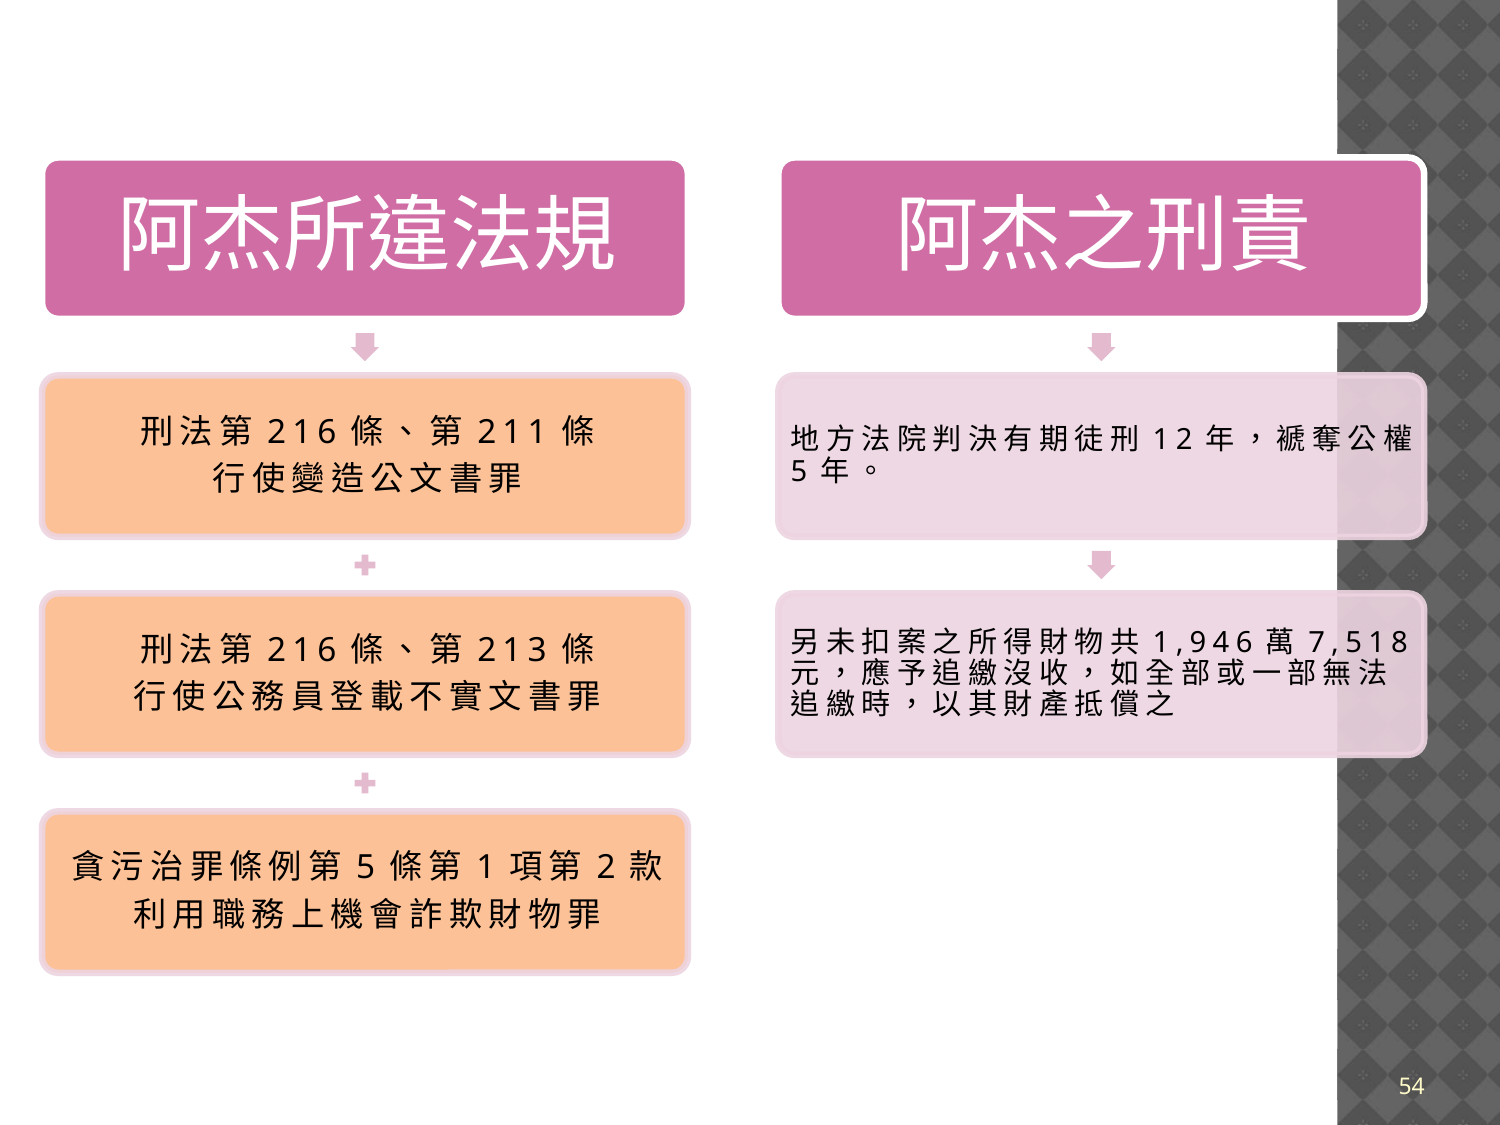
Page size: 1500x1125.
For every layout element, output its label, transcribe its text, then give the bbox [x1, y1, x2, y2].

text_box 阿杰之刑責 [1165, 205, 1178, 227]
text_box [1087, 333, 1116, 362]
text_box 地方法院判決有期徒刑12年，褫奪公權5年。 [778, 375, 1425, 537]
text_box [1087, 550, 1116, 580]
text_box 貪污治罪條例第5條第1項第2款 利用職務上機會詐欺財物罪 [42, 811, 688, 973]
text_box 阿杰之刑責 [778, 157, 1425, 319]
text_box 阿杰所違法規 [297, 221, 314, 234]
text_box 刑法第216條、第213條 行使公務員登載不實文書罪 [42, 593, 688, 755]
text_box [354, 554, 376, 576]
text_box 另未扣案之所得財物共1,946萬7,518元，應予追繳沒收，如全部或一部無法追繳時，以其財產抵償之 [778, 593, 1425, 755]
text_box 貳之三、偽造變造公文書案例解析 [9, 11, 1360, 200]
text_box 刑法第216條、第211條 行使變造公文書罪 [42, 375, 688, 537]
text_box 阿杰所違法規 [579, 216, 602, 224]
text_box [354, 772, 376, 794]
text_box 阿杰所違法規 [579, 230, 602, 238]
slide_number <編號> [1074, 1042, 1425, 1103]
text_box [350, 333, 380, 362]
text_box 阿杰所違法規 [579, 203, 602, 211]
text_box 阿杰所違法規 [42, 200, 688, 319]
picture [1337, 0, 1500, 1125]
